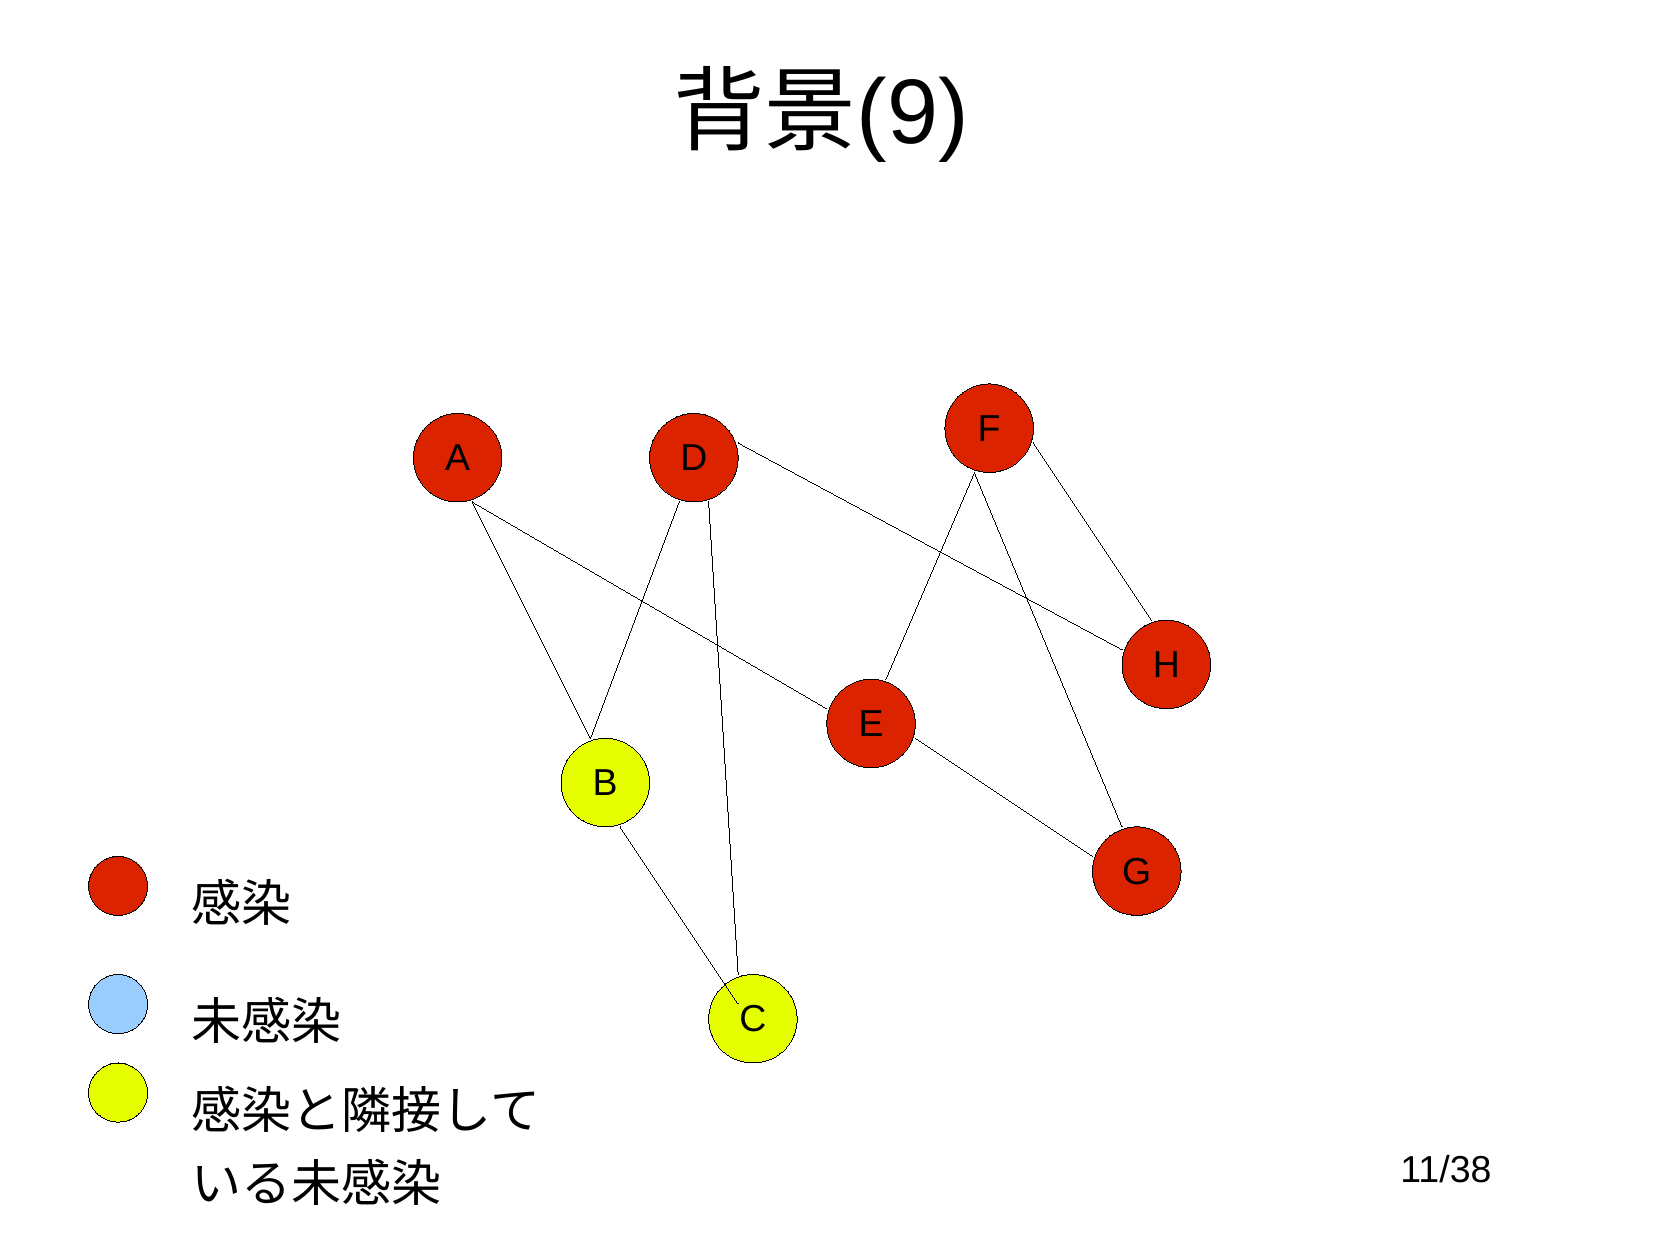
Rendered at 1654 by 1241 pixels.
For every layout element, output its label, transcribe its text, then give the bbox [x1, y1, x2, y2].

text_box D [649, 413, 739, 502]
text_box A [413, 413, 502, 502]
text_box [88, 974, 148, 1034]
text_box G [1092, 826, 1182, 916]
text_box F [944, 383, 1034, 473]
text_box 未感染 [177, 974, 384, 1040]
text_box B [561, 738, 650, 827]
text_box C [708, 974, 798, 1063]
text_box E [826, 679, 916, 768]
text_box [88, 1062, 148, 1123]
text_box H [1122, 620, 1211, 709]
text_box [88, 856, 148, 916]
list [82, 206, 1571, 1109]
text_box <番号>/38 [1414, 1140, 1607, 1211]
title 背景(9) [76, 0, 1565, 208]
text_box 感染と隣接している未感染 [177, 1063, 591, 1178]
text_box 感染 [177, 856, 384, 922]
